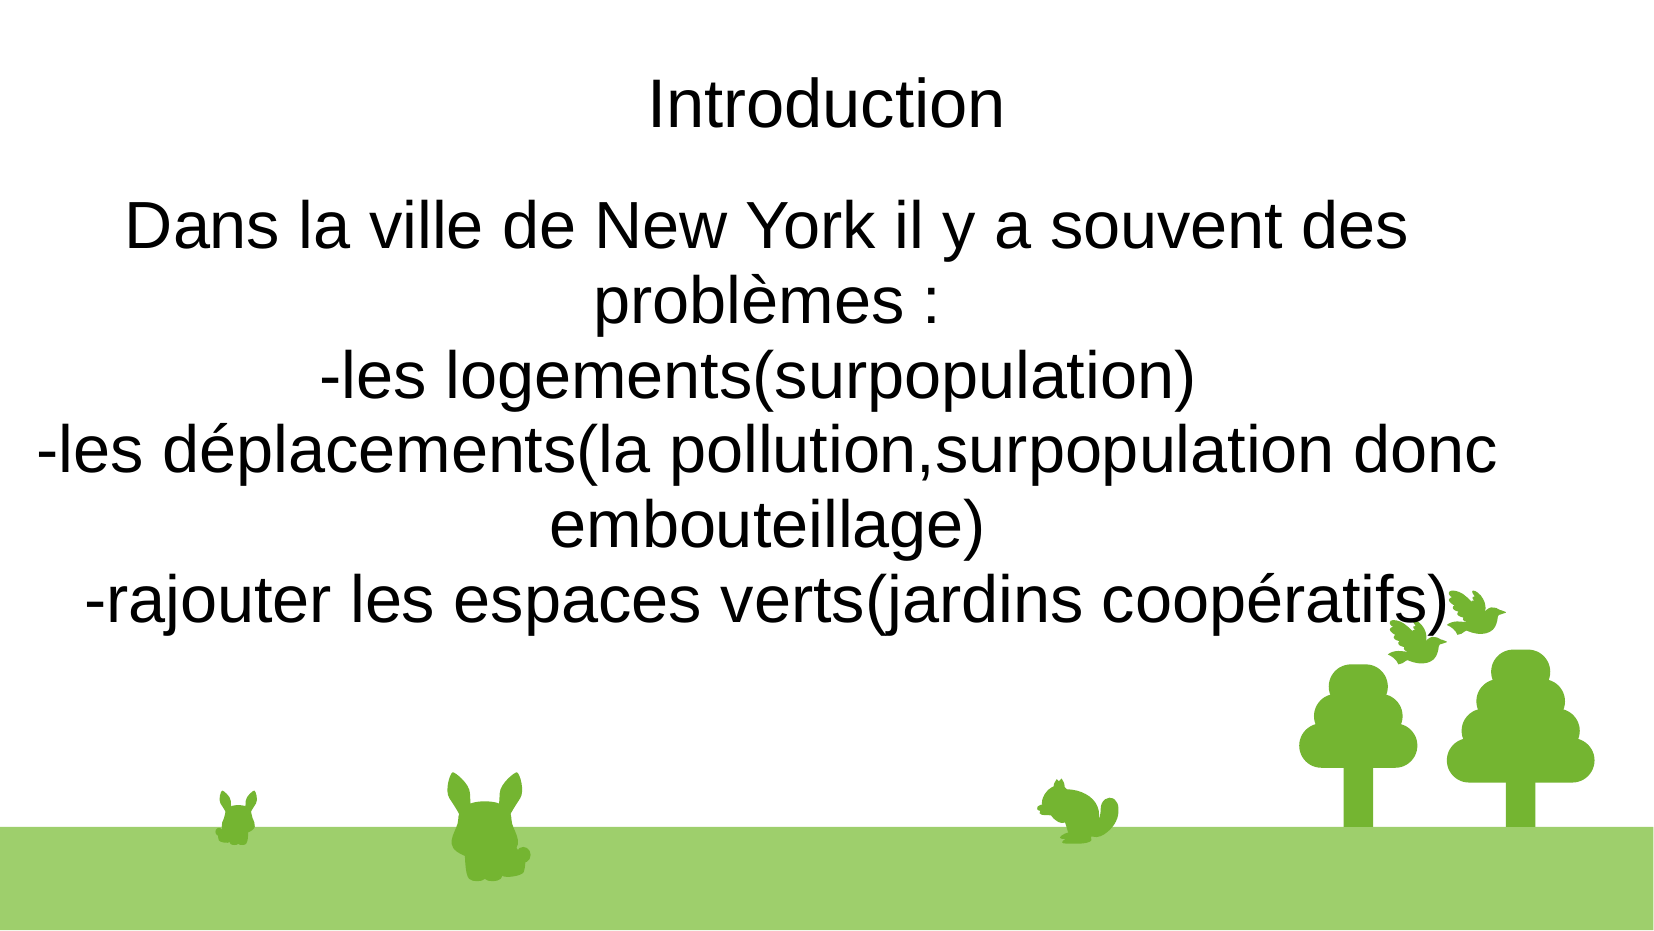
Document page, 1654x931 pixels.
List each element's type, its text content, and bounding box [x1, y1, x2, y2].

subtitle Dans la ville de New York il y a souvent des problèmes : -les logements(surpopulation) -les déplacements(la pollution,surpopulation donc embouteillage) -rajouter les espaces verts(jardins coopératifs) [29, 188, 1506, 787]
title Introduction [88, 29, 1565, 178]
